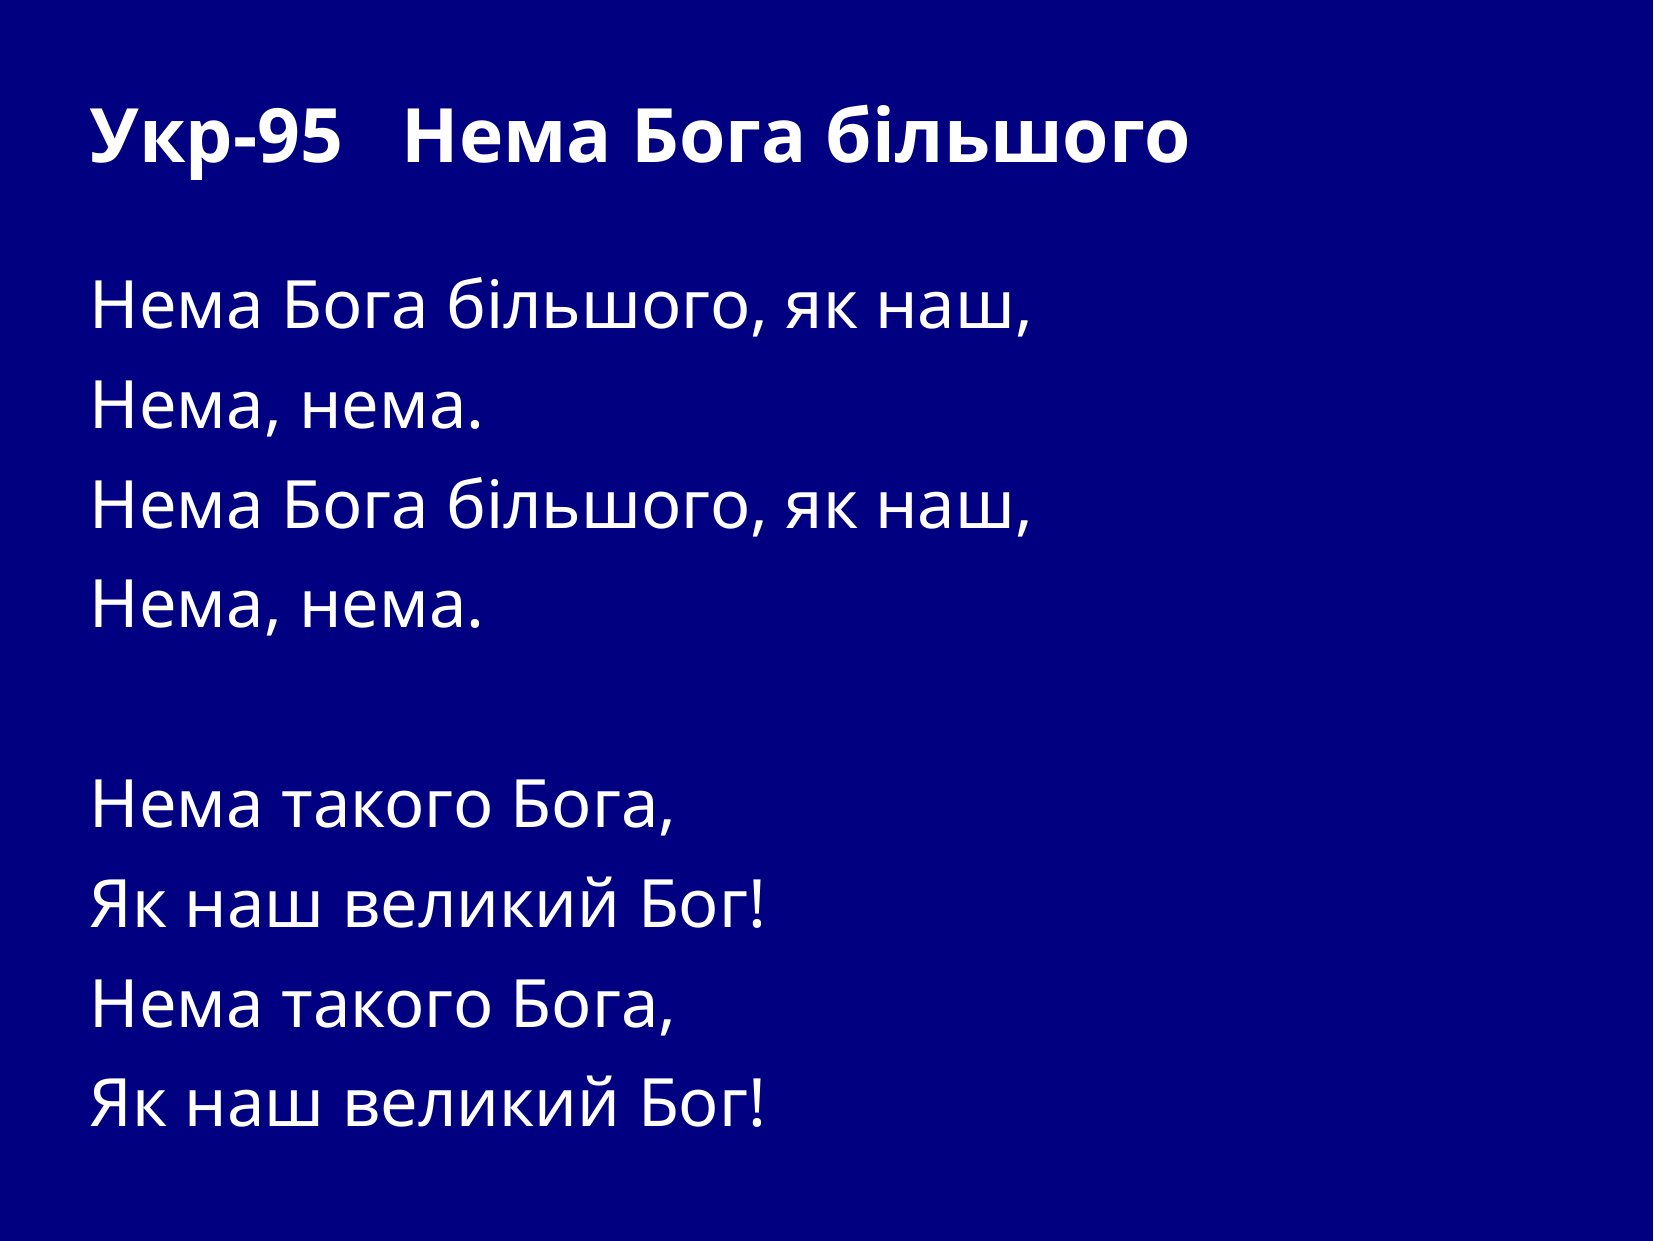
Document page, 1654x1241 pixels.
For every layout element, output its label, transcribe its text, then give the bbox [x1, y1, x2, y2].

text_box Укр-95 Нема Бога більшого [75, 75, 1653, 188]
text_box Нема Бога більшого, як наш, Нема, нема. Нема Бога більшого, як наш, Нема, нема. Нема такого Бога, Як наш великий Бог! Нема такого Бога, Як наш великий Бог! [75, 188, 1576, 1163]
